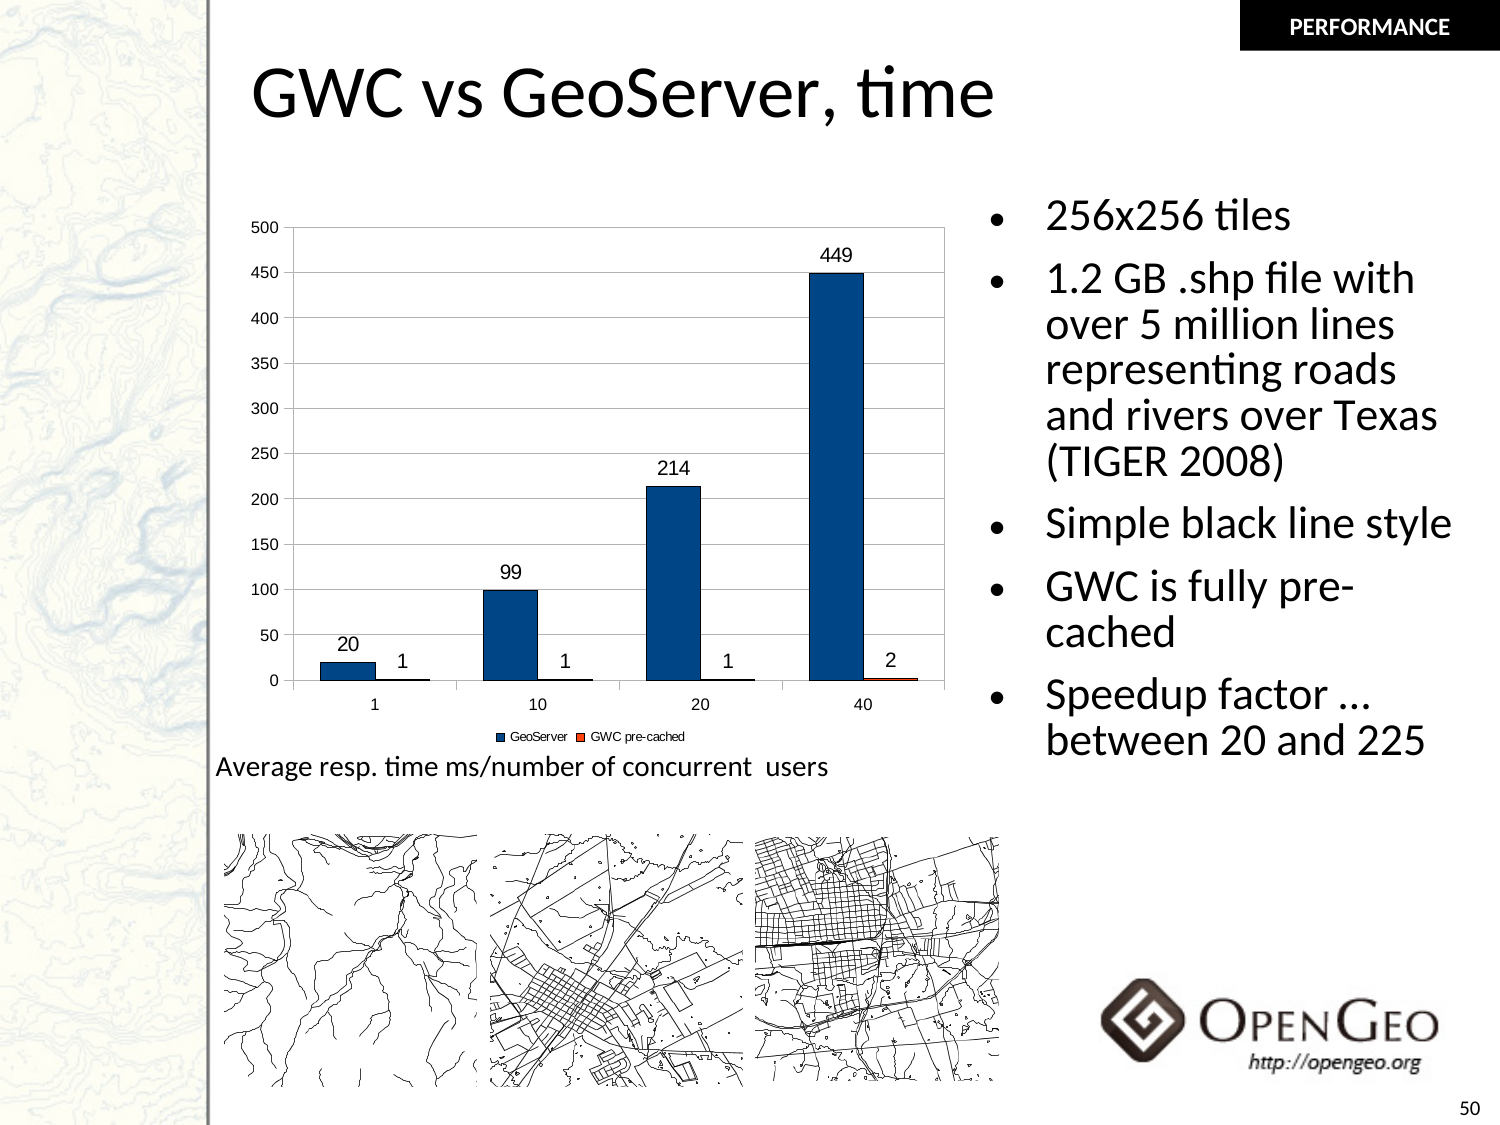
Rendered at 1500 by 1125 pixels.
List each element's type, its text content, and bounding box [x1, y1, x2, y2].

text_box PERFORMANCE [1240, 0, 1500, 51]
picture [0, 0, 1500, 1125]
text_box Average resp. time ms/number of concurrent users [200, 739, 845, 790]
chart [236, 206, 974, 770]
title GWC vs GeoServer, time [236, 13, 1426, 185]
list 256x256 tiles 1.2 GB .shp file with over 5 million lines representing roads and rivers over Texas (TIGER 2008) Simple black line style GWC is fully pre-cached Speedup factor … between 20 and 225 [974, 188, 1477, 1034]
